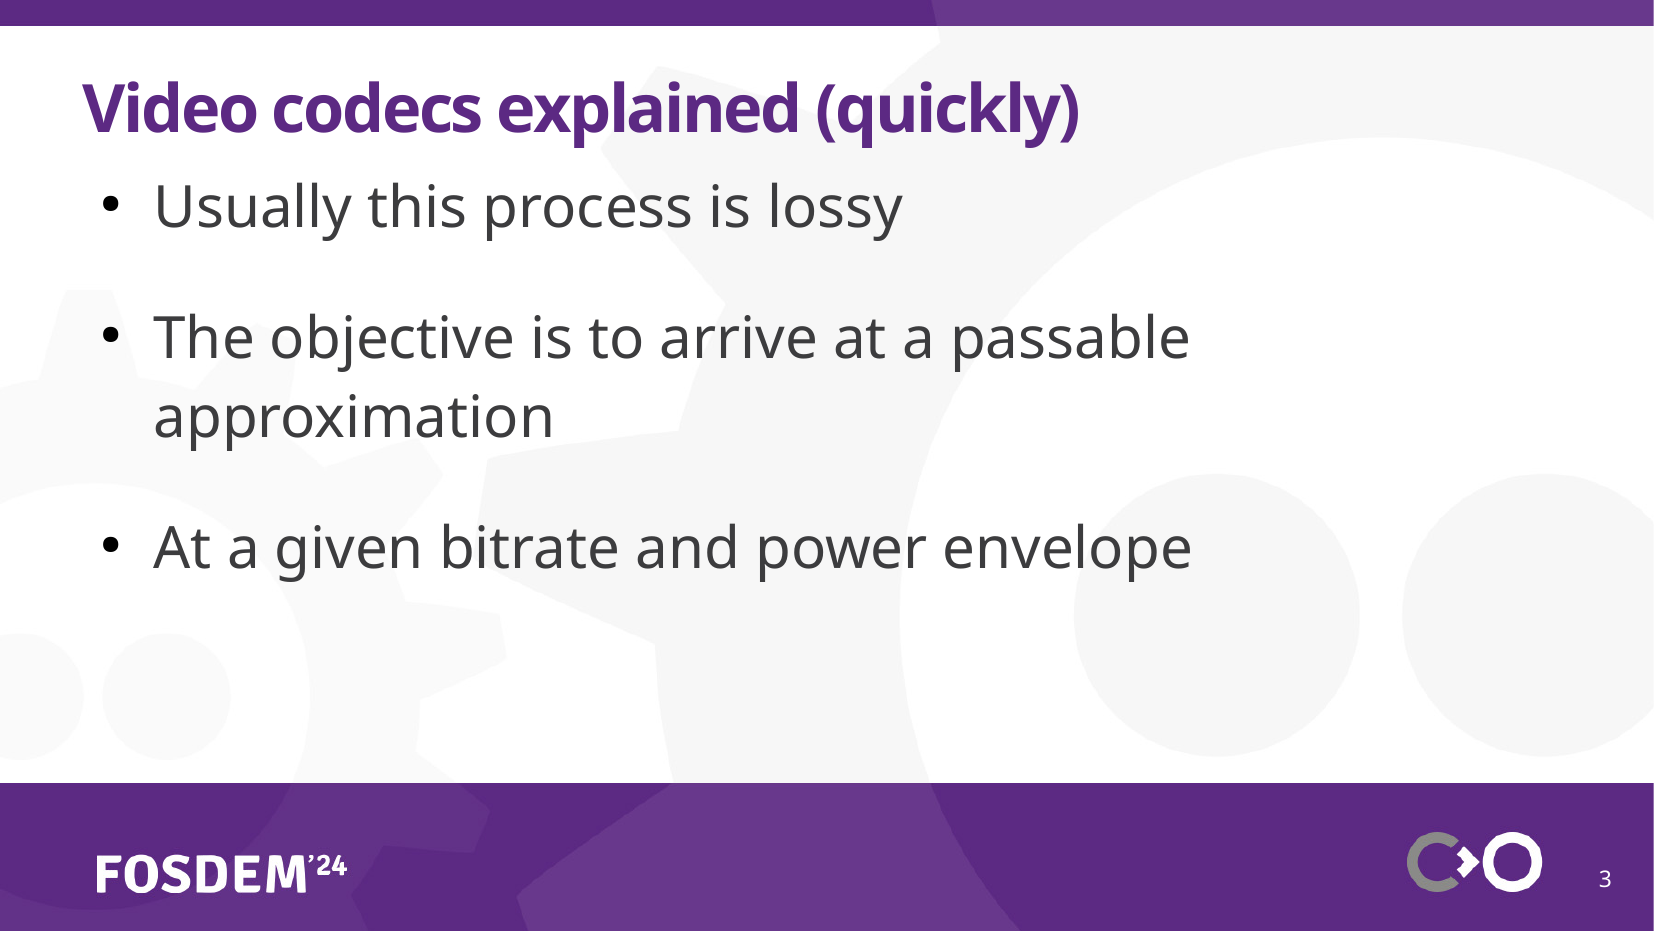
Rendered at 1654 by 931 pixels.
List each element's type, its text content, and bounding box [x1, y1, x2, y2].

picture [0, 0, 1654, 931]
list Usually this process is lossy The objective is to arrive at a passable approximation At a given bitrate and power envelope [82, 165, 1571, 758]
title Video codecs explained (quickly) [82, 60, 1571, 154]
